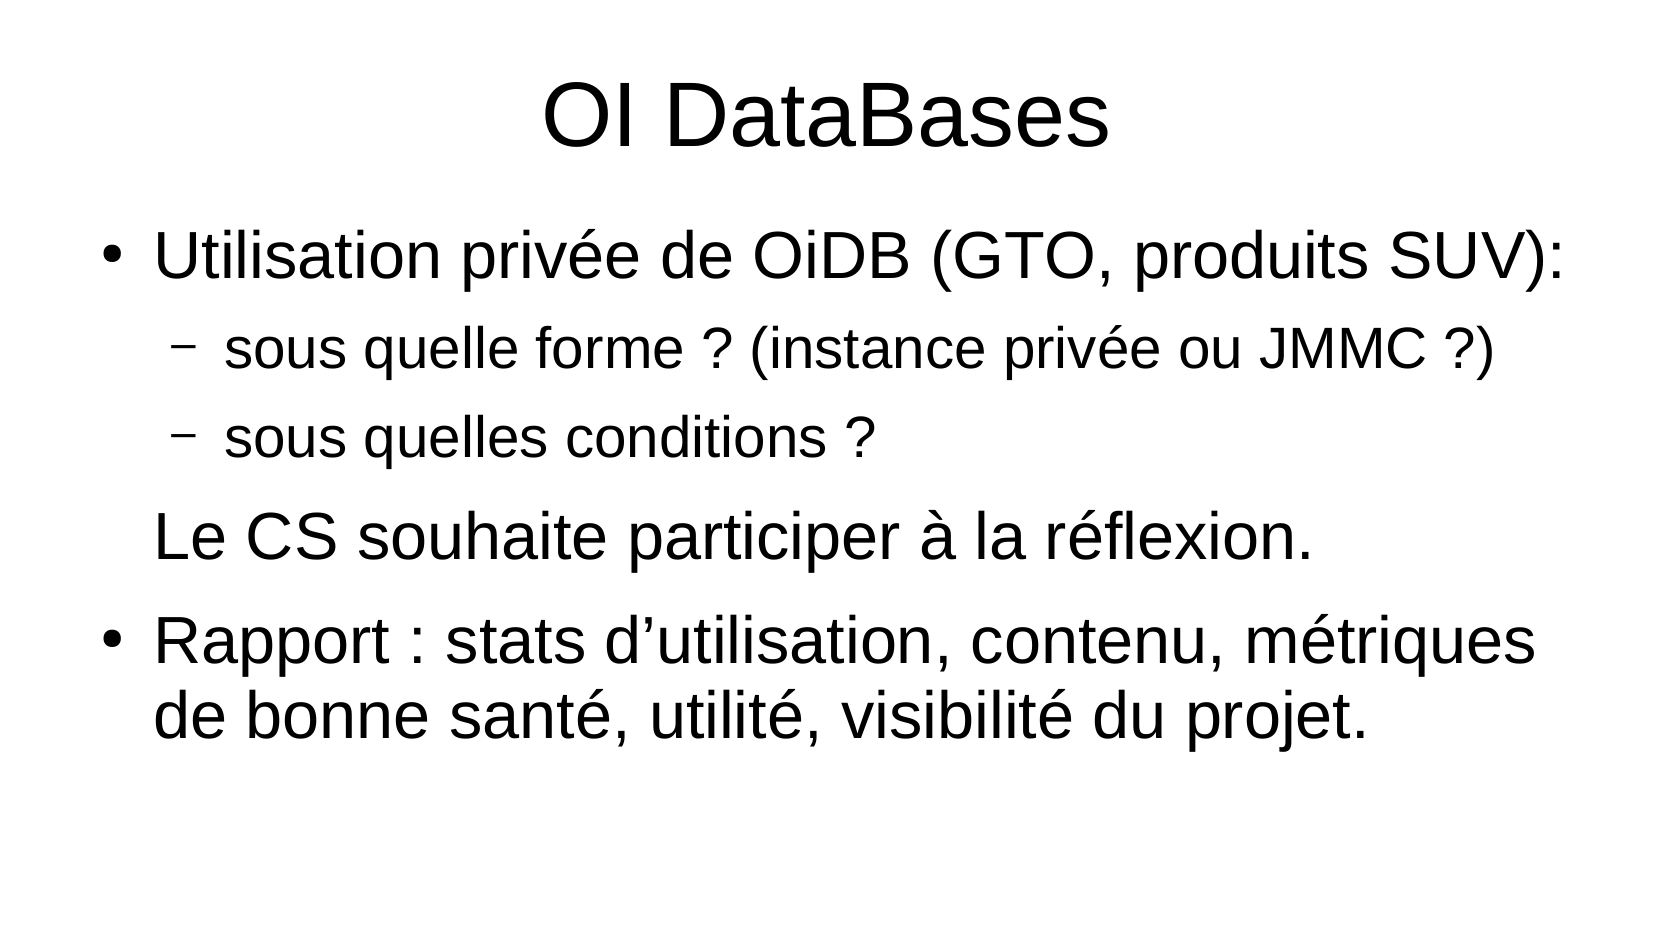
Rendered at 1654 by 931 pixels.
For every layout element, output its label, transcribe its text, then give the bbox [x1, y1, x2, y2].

title OI DataBases [82, 37, 1571, 193]
list Utilisation privée de OiDB (GTO, produits SUV): sous quelle forme ? (instance privée ou JMMC ?) sous quelles conditions ? Le CS souhaite participer à la réflexion. Rapport : stats d’utilisation, contenu, métriques de bonne santé, utilité, visibilité du projet. [82, 217, 1571, 758]
